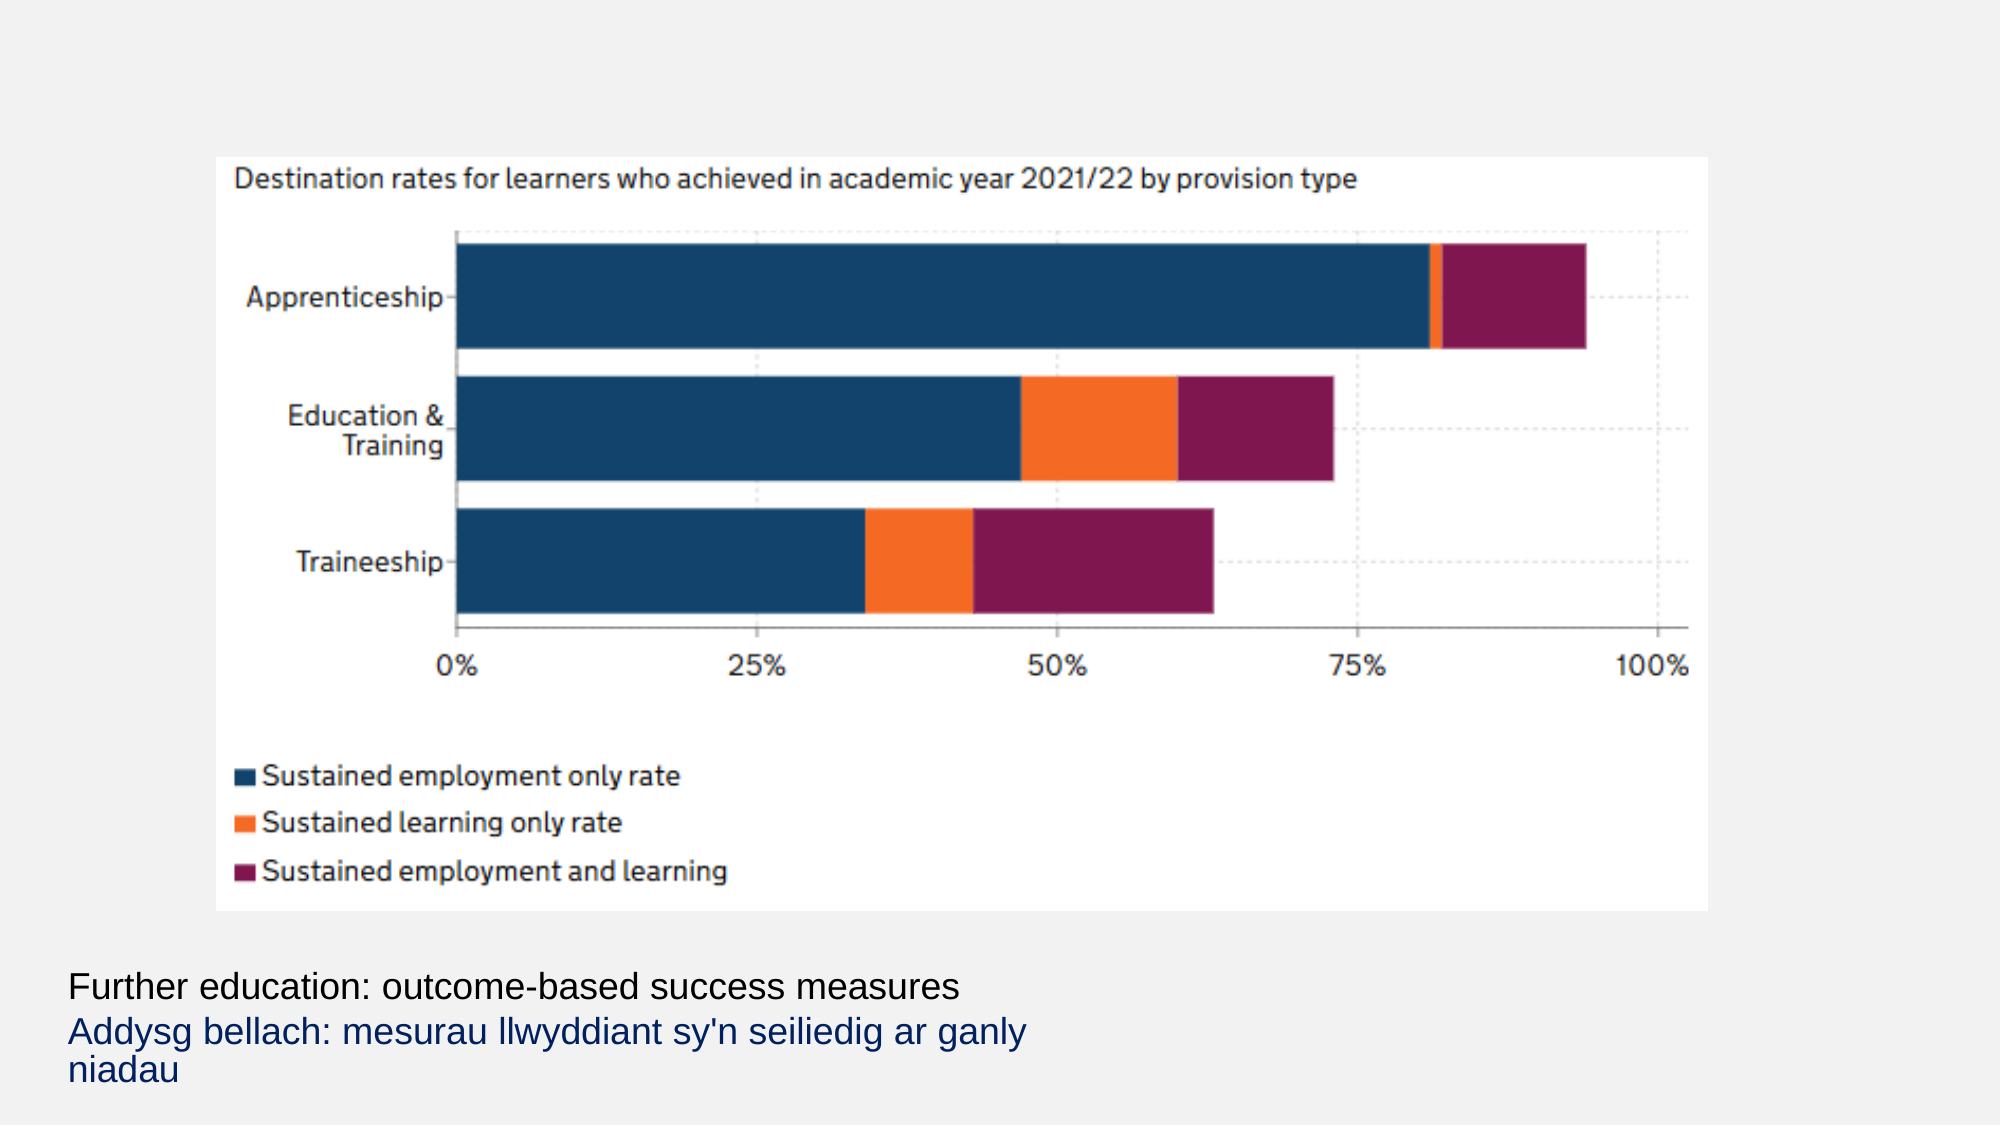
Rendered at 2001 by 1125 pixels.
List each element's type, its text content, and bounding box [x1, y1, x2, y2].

text_box Further education: outcome-based success measures Addysg bellach: mesurau llwyddiant sy'n seiliedig ar ganlyniadau [52, 955, 1053, 1107]
picture [216, 157, 1708, 911]
